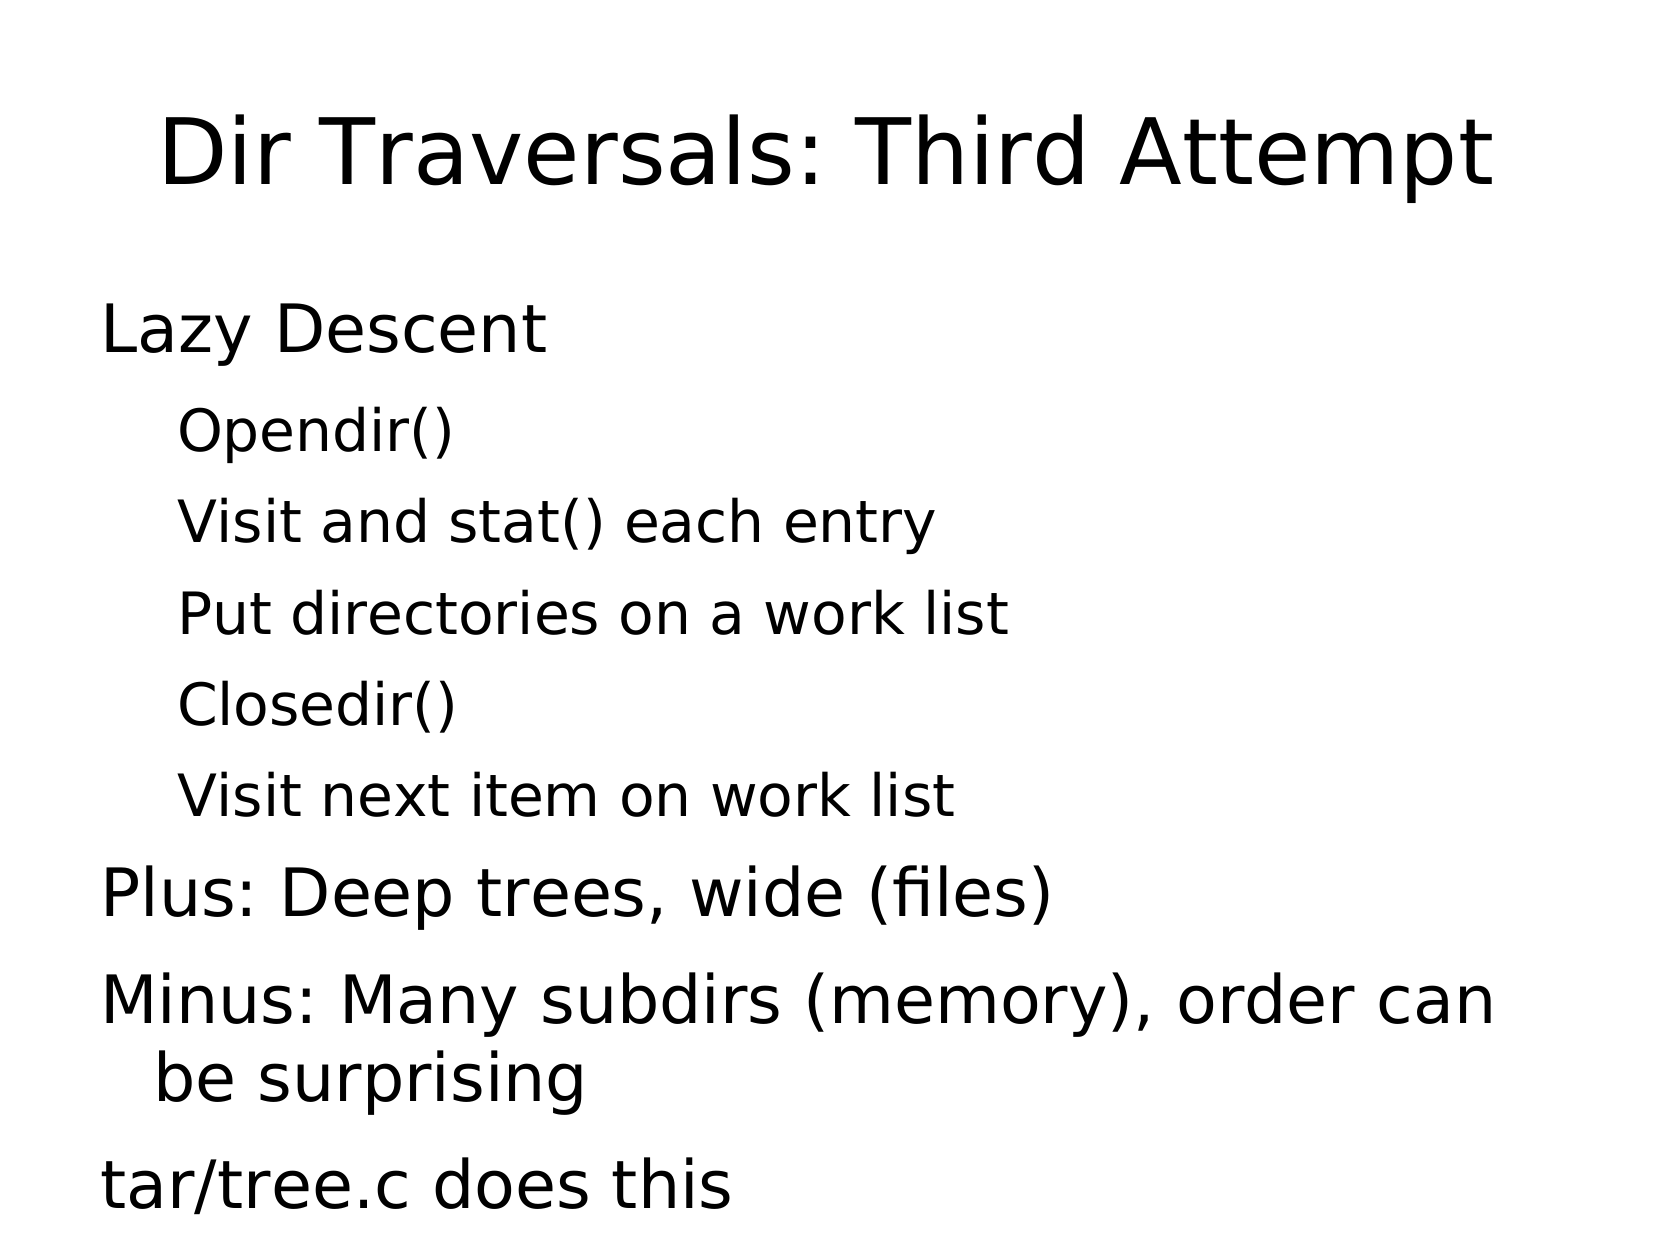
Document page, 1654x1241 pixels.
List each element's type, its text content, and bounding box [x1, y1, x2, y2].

list Lazy Descent Opendir() Visit and stat() each entry Put directories on a work list Closedir() Visit next item on work list Plus: Deep trees, wide (files) Minus: Many subdirs (memory), order can be surprising tar/tree.c does this [82, 290, 1571, 1224]
title Dir Traversals: Third Attempt [82, 49, 1571, 257]
